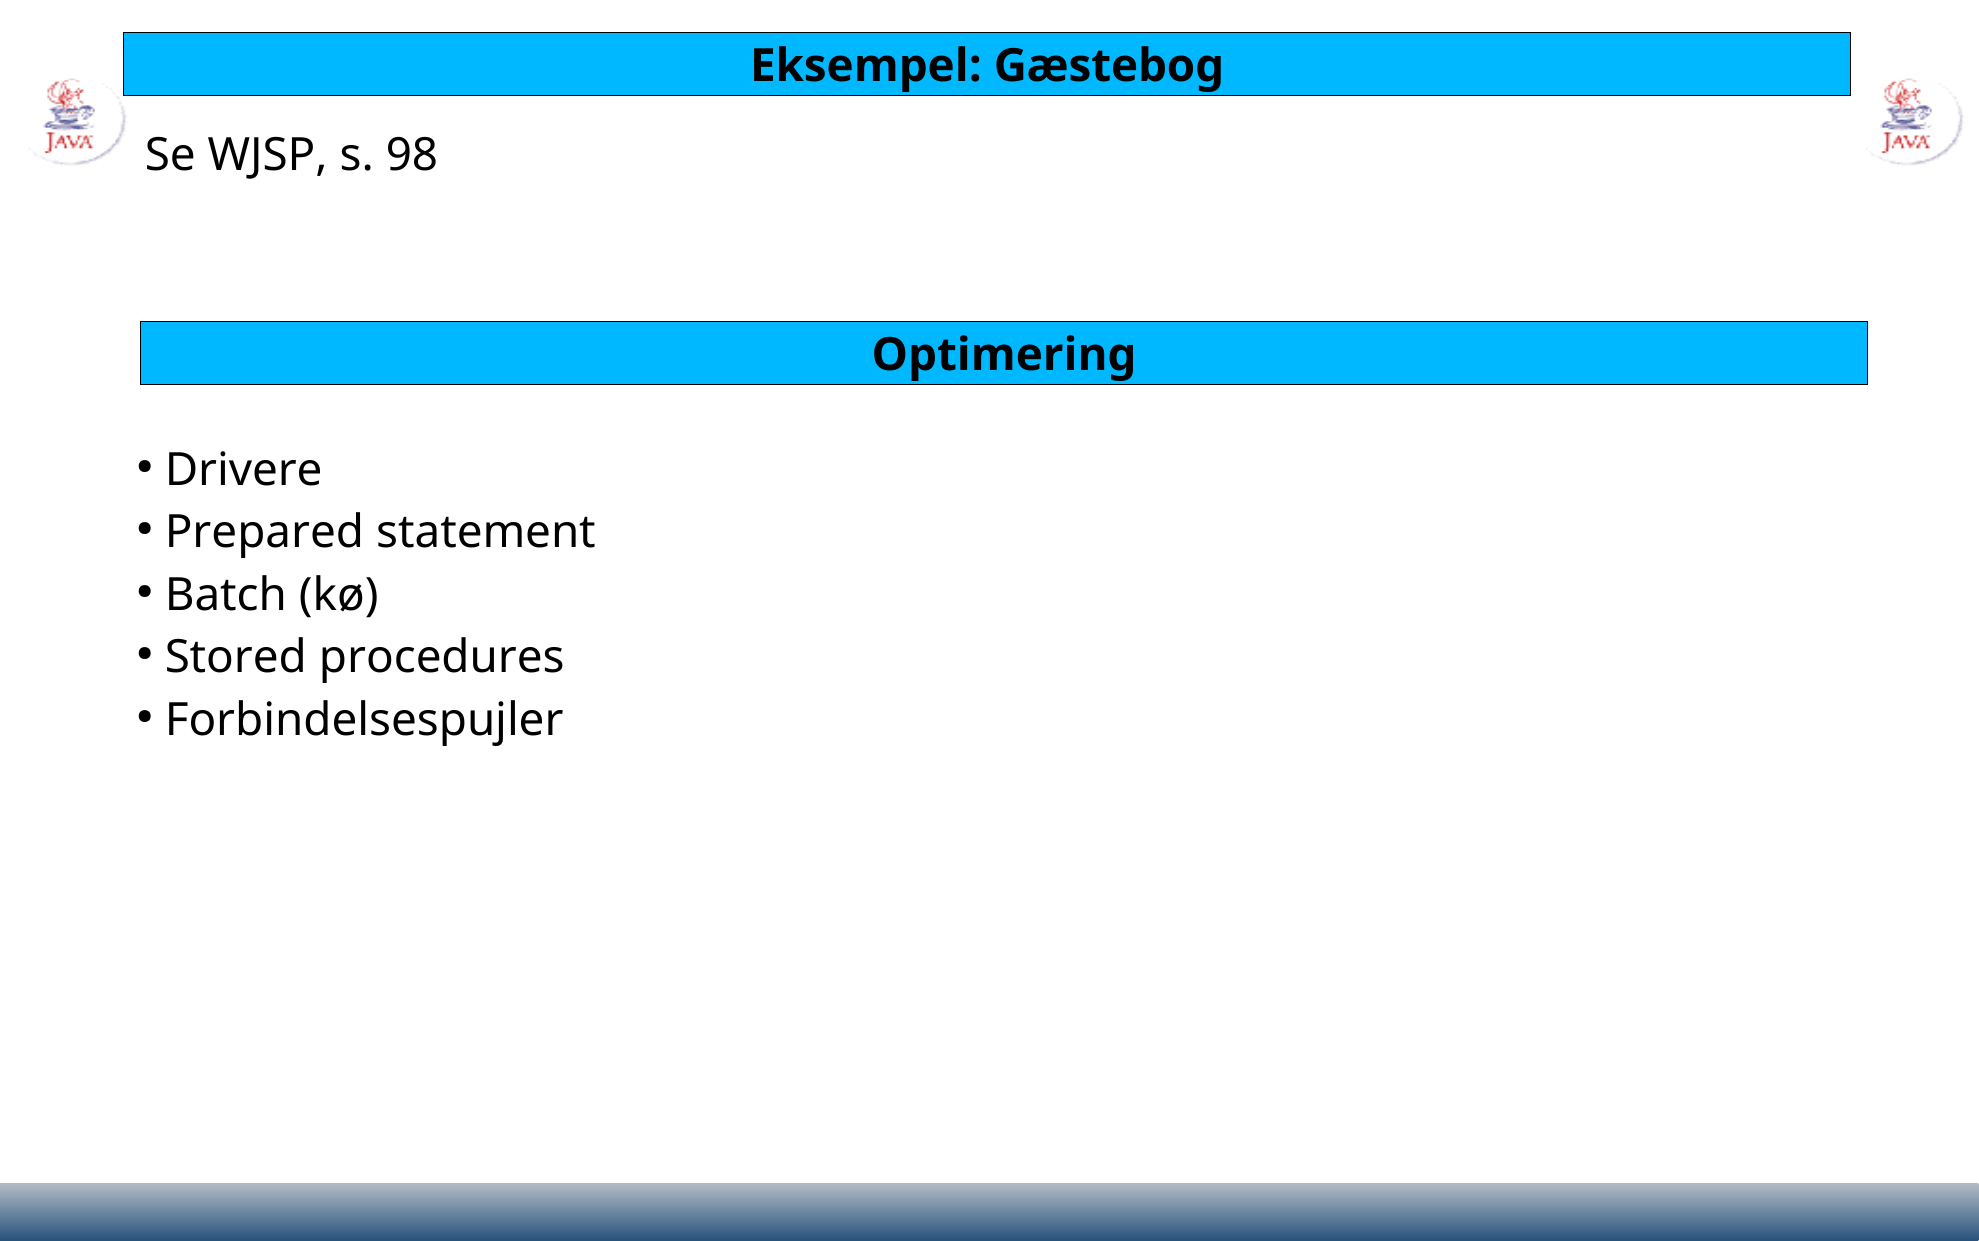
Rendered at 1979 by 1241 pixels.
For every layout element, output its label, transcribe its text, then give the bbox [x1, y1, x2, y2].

text_box Drivere Prepared statement Batch (kø) Stored procedures Forbindelsespujler [136, 436, 1920, 703]
text_box Se WJSP, s. 98 [145, 121, 1862, 175]
picture [1849, 71, 1968, 169]
text_box Eksempel: Gæstebog [123, 32, 1851, 86]
picture [12, 71, 131, 169]
text_box Optimering [140, 321, 1868, 376]
